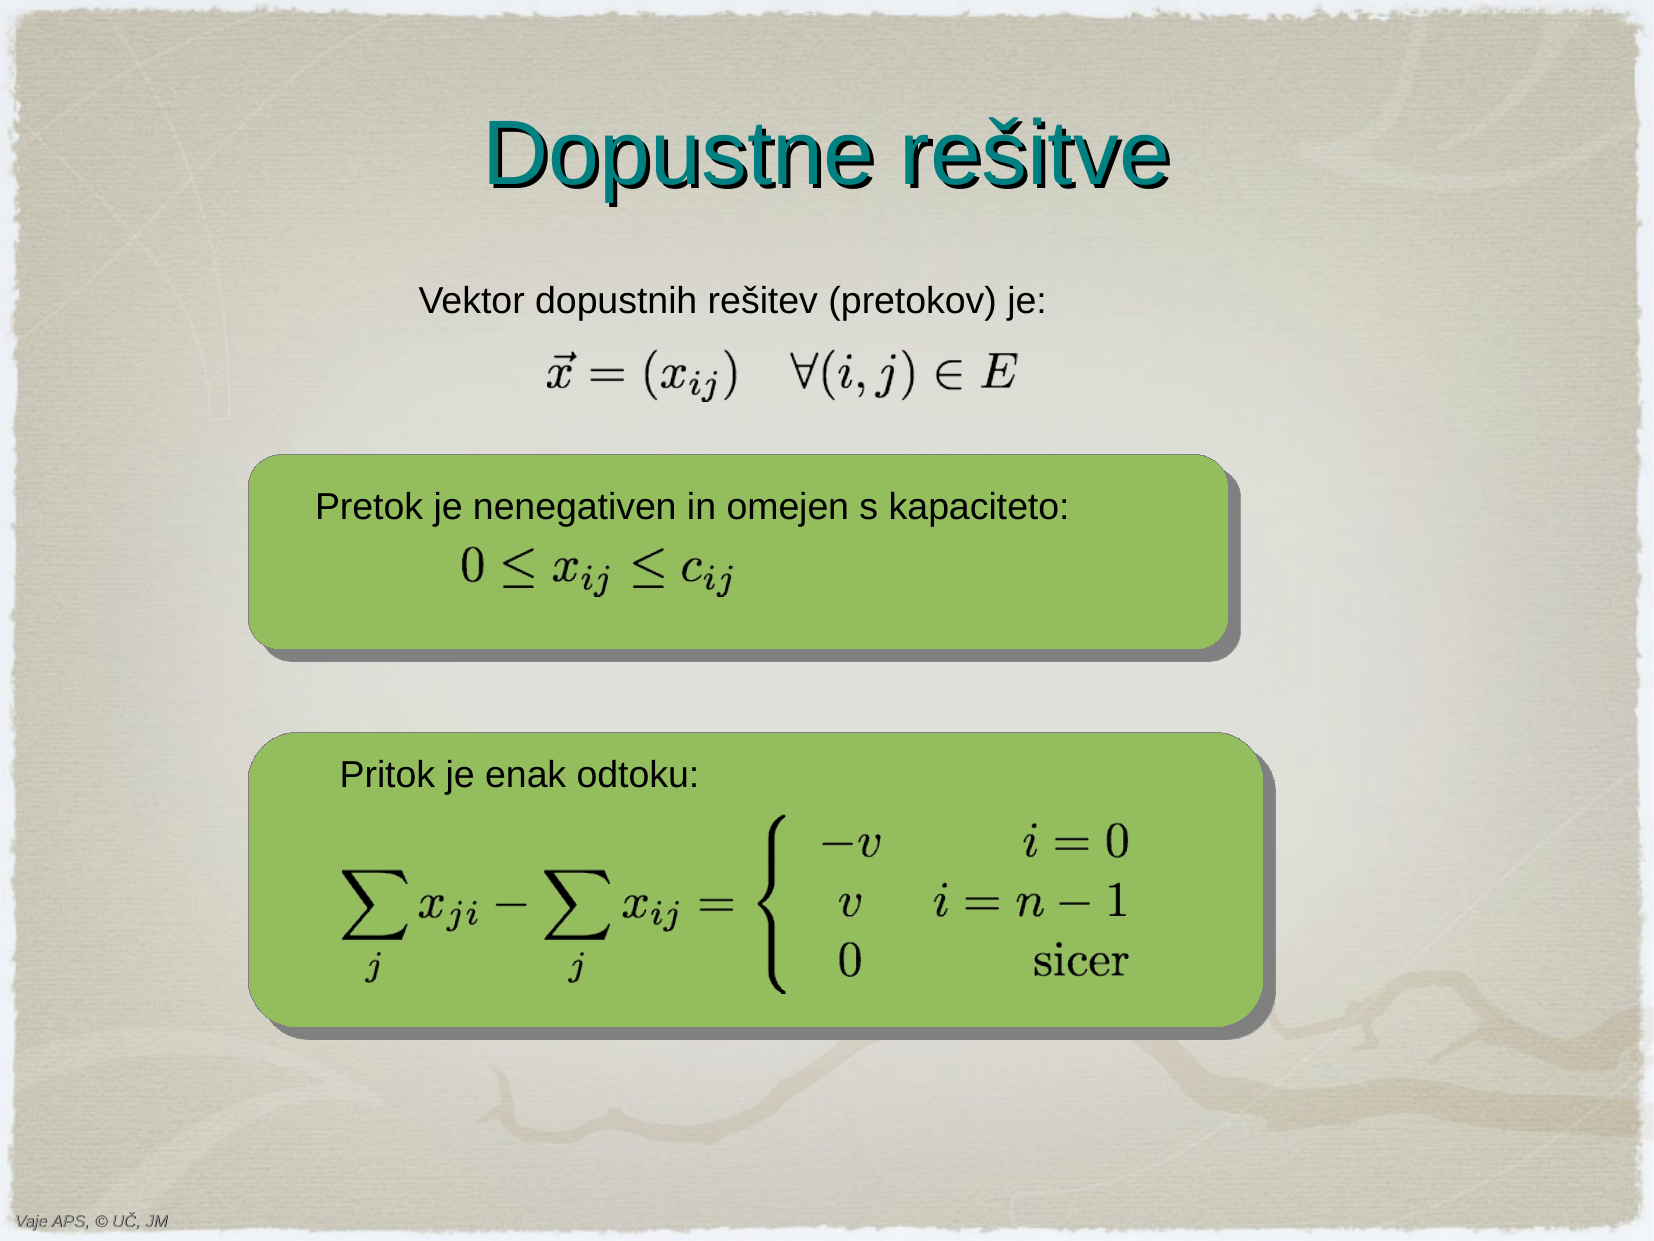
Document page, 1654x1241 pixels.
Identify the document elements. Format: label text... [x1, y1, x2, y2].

picture [0, 0, 1654, 1241]
title Dopustne rešitve [82, 49, 1571, 257]
text_box [248, 454, 1229, 650]
text_box Vektor dopustnih rešitev (pretokov) je: [403, 271, 1063, 329]
text_box [248, 732, 1264, 1028]
text_box Pretok je nenegativen in omejen s kapaciteto: [300, 478, 1087, 536]
text_box Pritok je enak odtoku: [324, 746, 716, 804]
